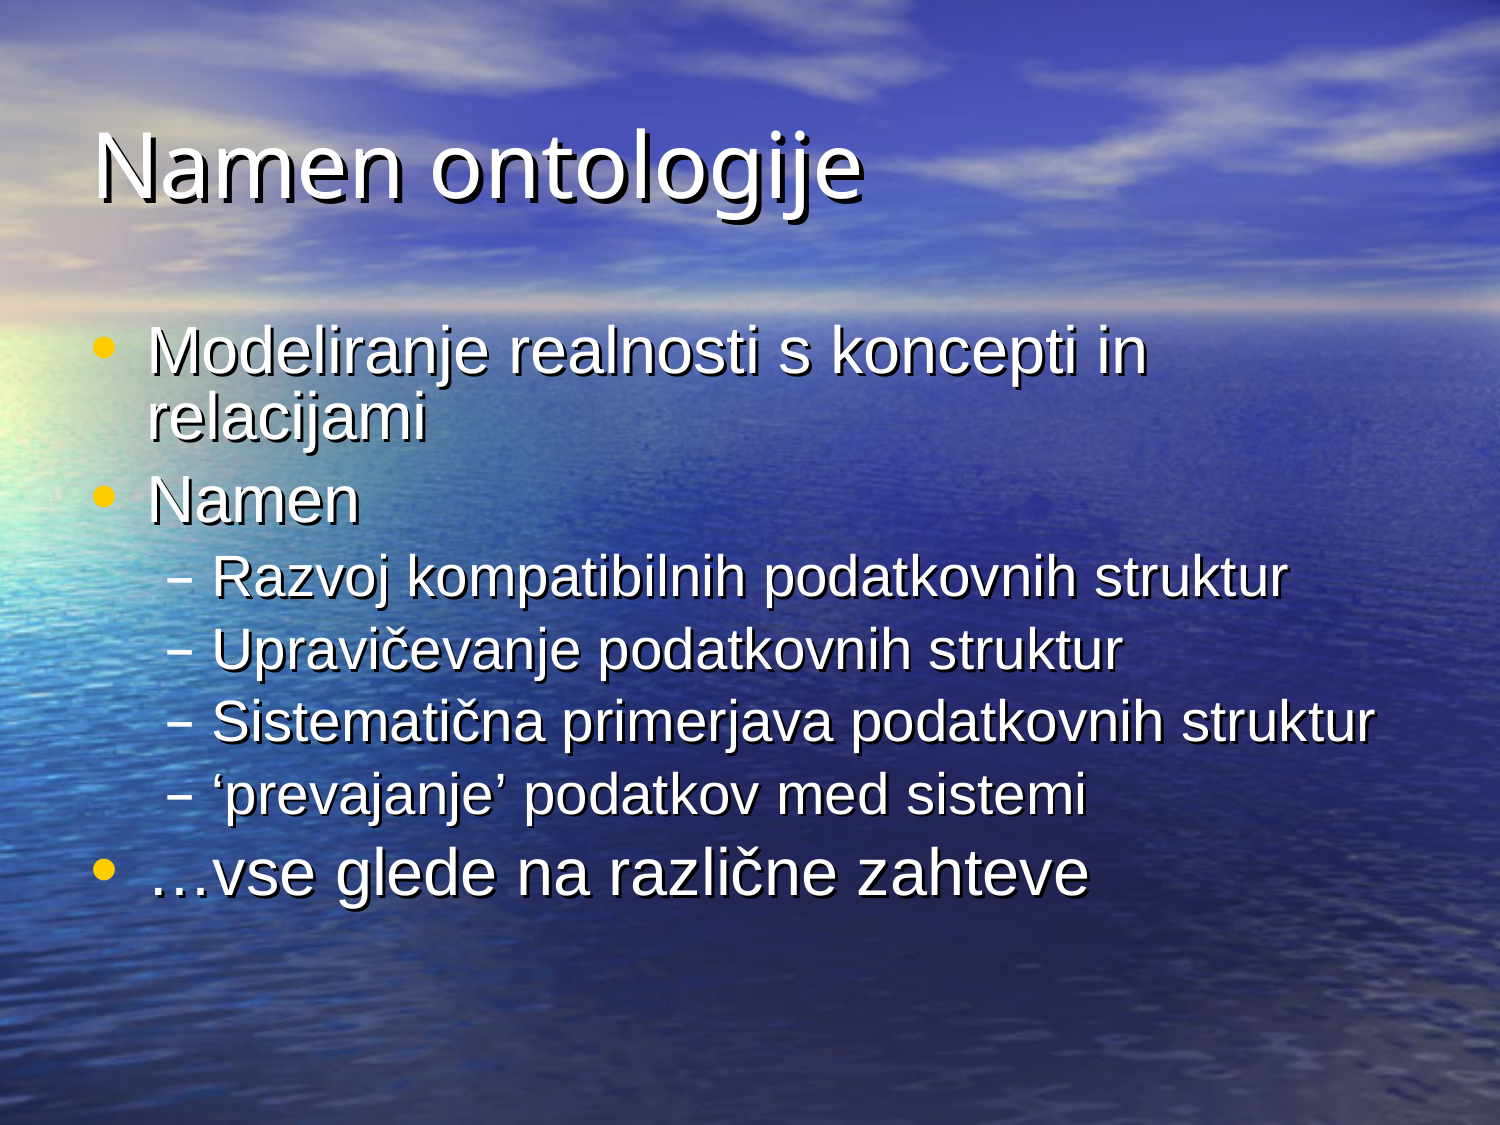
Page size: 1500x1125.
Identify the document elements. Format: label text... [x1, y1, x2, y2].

title Namen ontologije [75, 47, 1426, 276]
picture [0, 0, 1500, 1125]
list Modeliranje realnosti s koncepti in relacijami Namen Razvoj kompatibilnih podatkovnih struktur Upravičevanje podatkovnih struktur Sistematična primerjava podatkovnih struktur ‘prevajanje’ podatkov med sistemi …vse glede na različne zahteve [75, 312, 1426, 1023]
